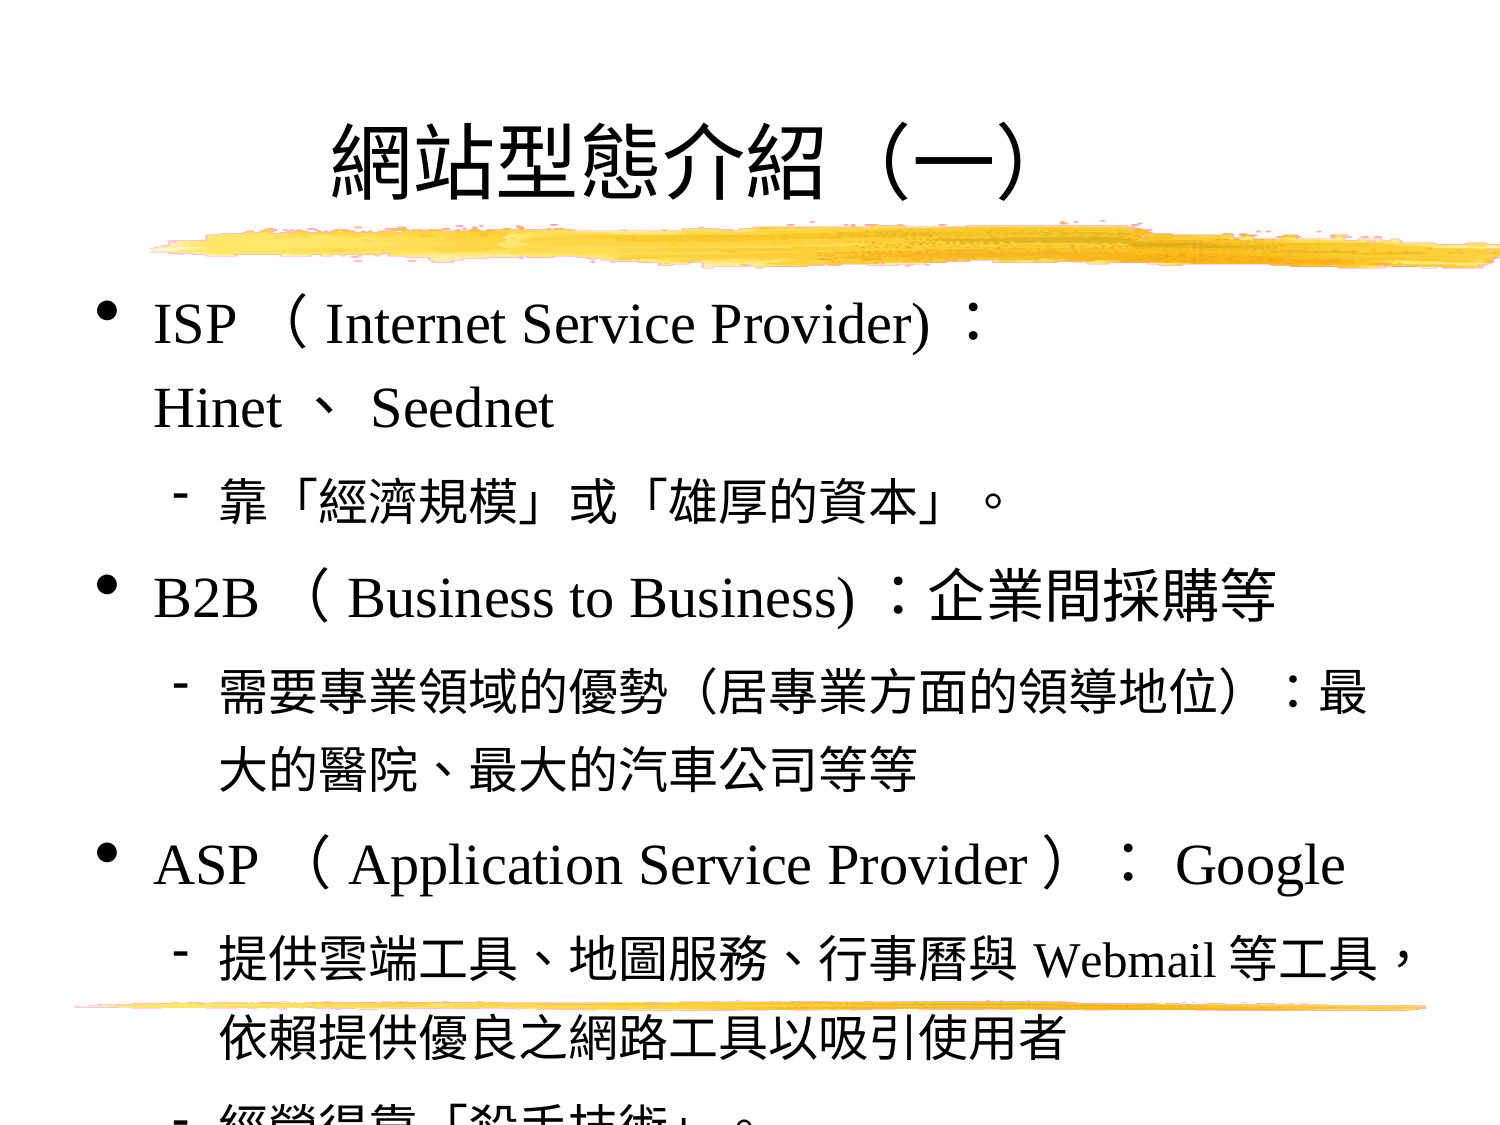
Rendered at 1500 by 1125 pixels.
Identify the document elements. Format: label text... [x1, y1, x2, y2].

picture [150, 215, 1500, 279]
title 網站型態介紹（一） [66, 37, 1342, 225]
list ISP（Internet Service Provider)：Hinet、Seednet 靠「經濟規模」或「雄厚的資本」。 B2B（Business to Business)：企業間採購等 需要專業領域的優勢（居專業方面的領導地位）：最大的醫院、最大的汽車公司等等 ASP（Application Service Provider）：Google 提供雲端工具、地圖服務、行事曆與Webmail等工具，依賴提供優良之網路工具以吸引使用者 經營得靠「殺手技術」。 [82, 267, 1433, 978]
picture [75, 999, 1426, 1013]
